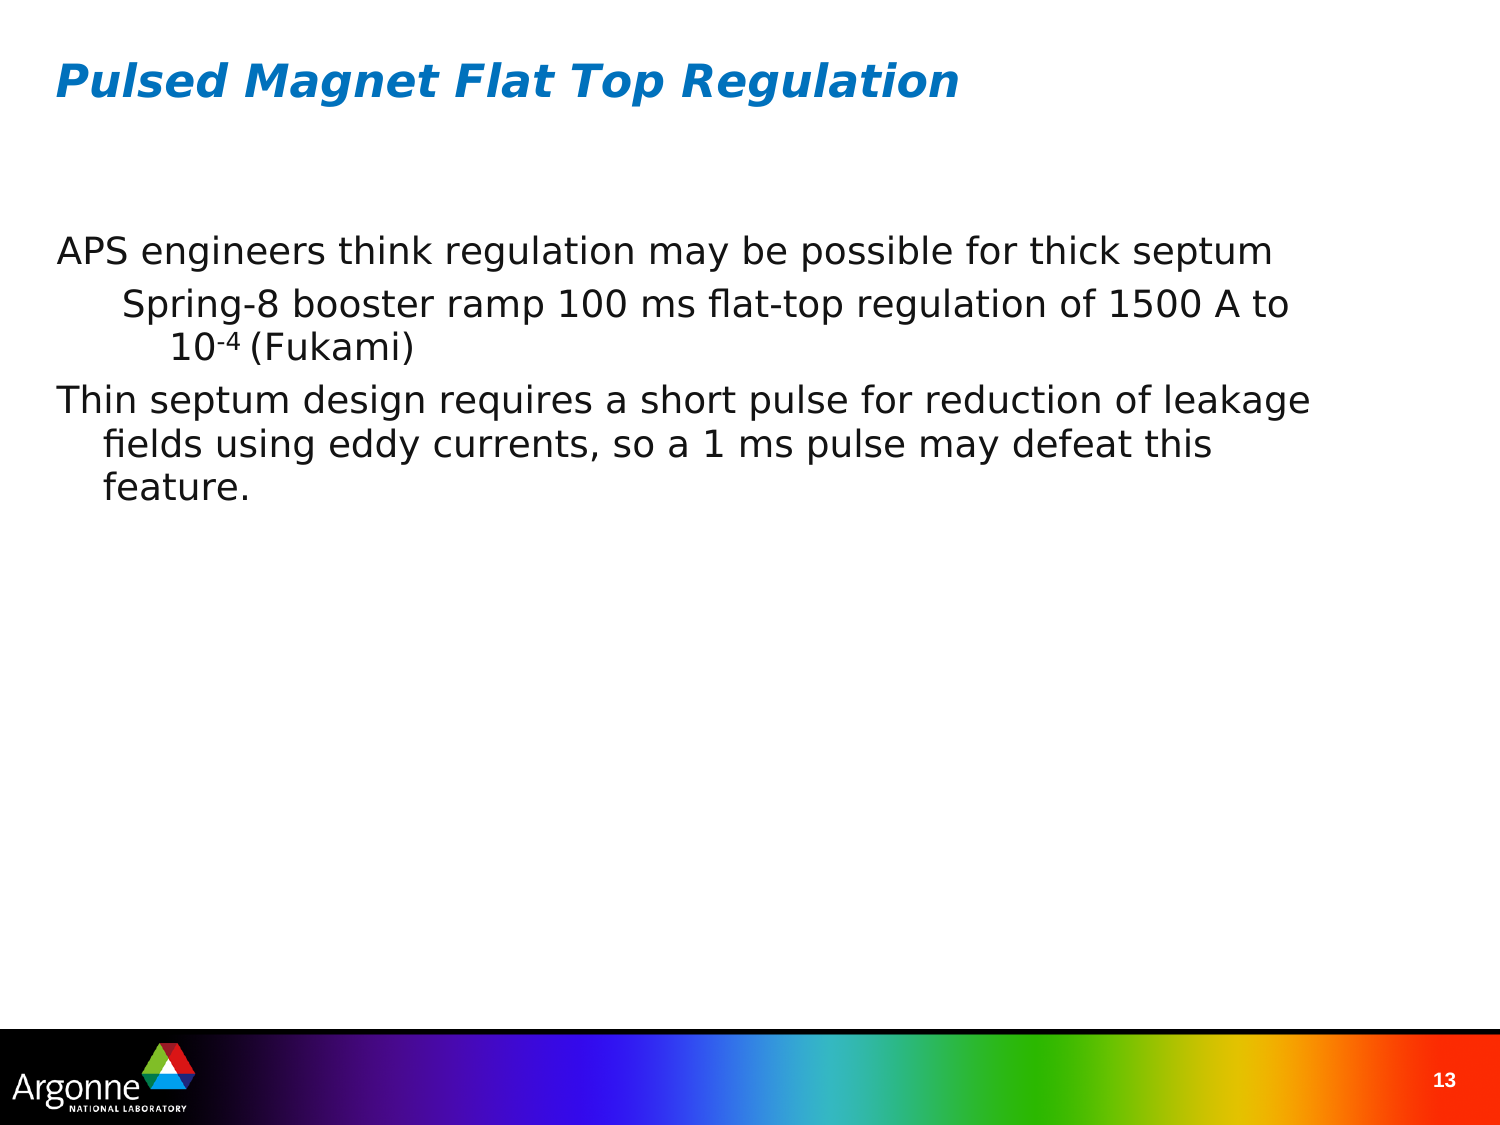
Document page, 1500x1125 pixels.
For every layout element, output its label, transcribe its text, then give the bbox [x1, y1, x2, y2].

list APS engineers think regulation may be possible for thick septum Spring-8 booster ramp 100 ms flat-top regulation of 1500 A to 10-4 (Fukami) Thin septum design requires a short pulse for reduction of leakage fields using eddy currents, so a 1 ms pulse may defeat this feature. [56, 229, 1359, 725]
title Pulsed Magnet Flat Top Regulation [55, 54, 1361, 112]
picture [0, 1029, 1500, 1125]
